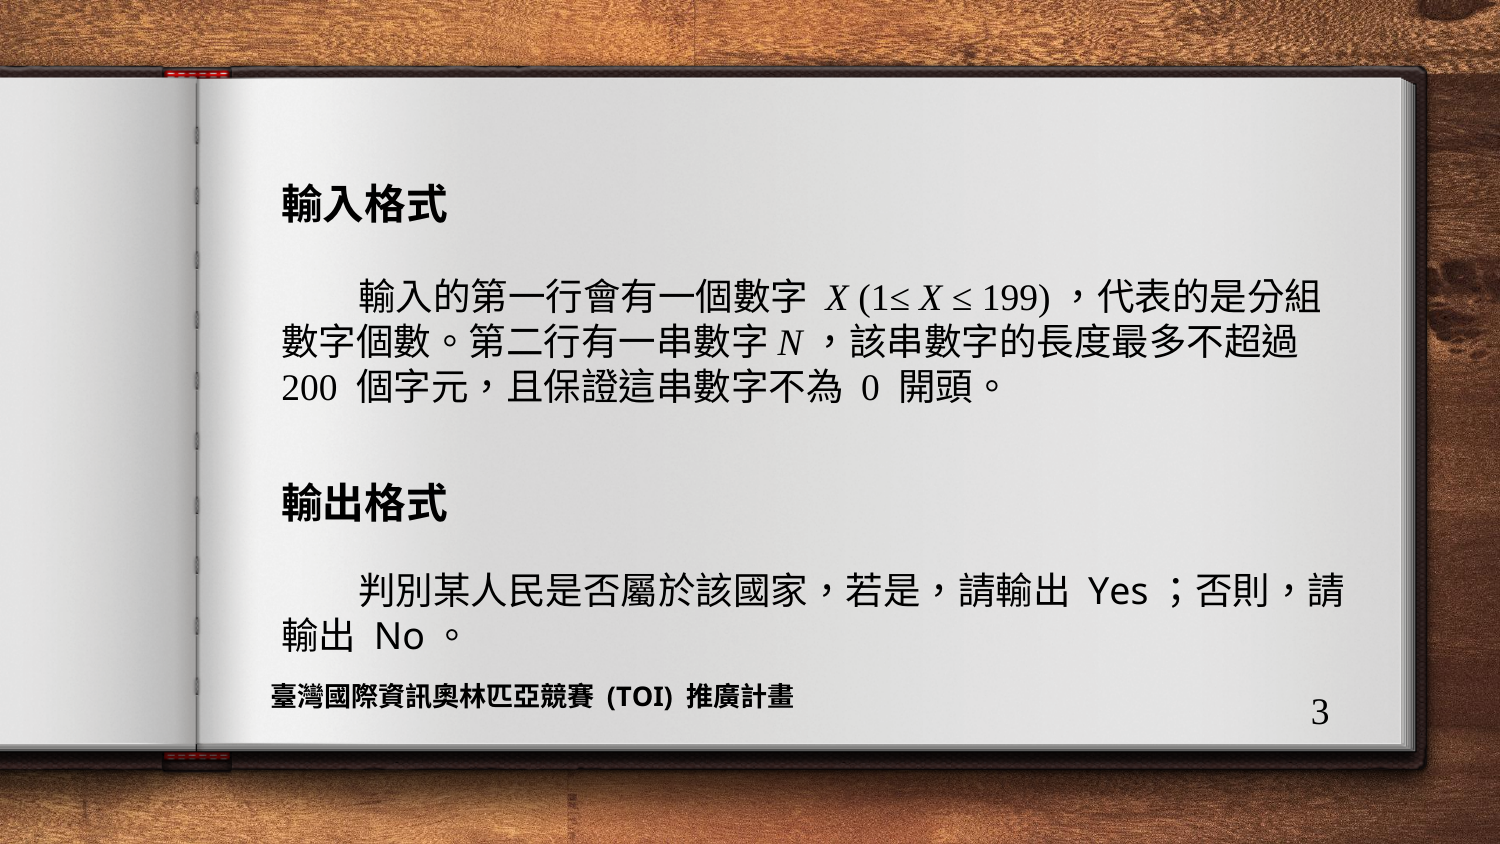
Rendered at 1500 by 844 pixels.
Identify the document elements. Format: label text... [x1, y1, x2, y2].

text_box [1295, 672, 1386, 737]
text_box 輸出格式 判別某人民是否屬於該國家，若是，請輸出 Yes；否則，請輸出 No。 [266, 470, 1368, 665]
text_box 輸入格式 輸入的第一行會有一個數字 X (1≤ X ≤ 199)，代表的是分組數字個數。第二行有一串數字N，該串數字的長度最多不超過 200 個字元，且保證這串數字不為 0 開頭。 [266, 171, 1356, 416]
